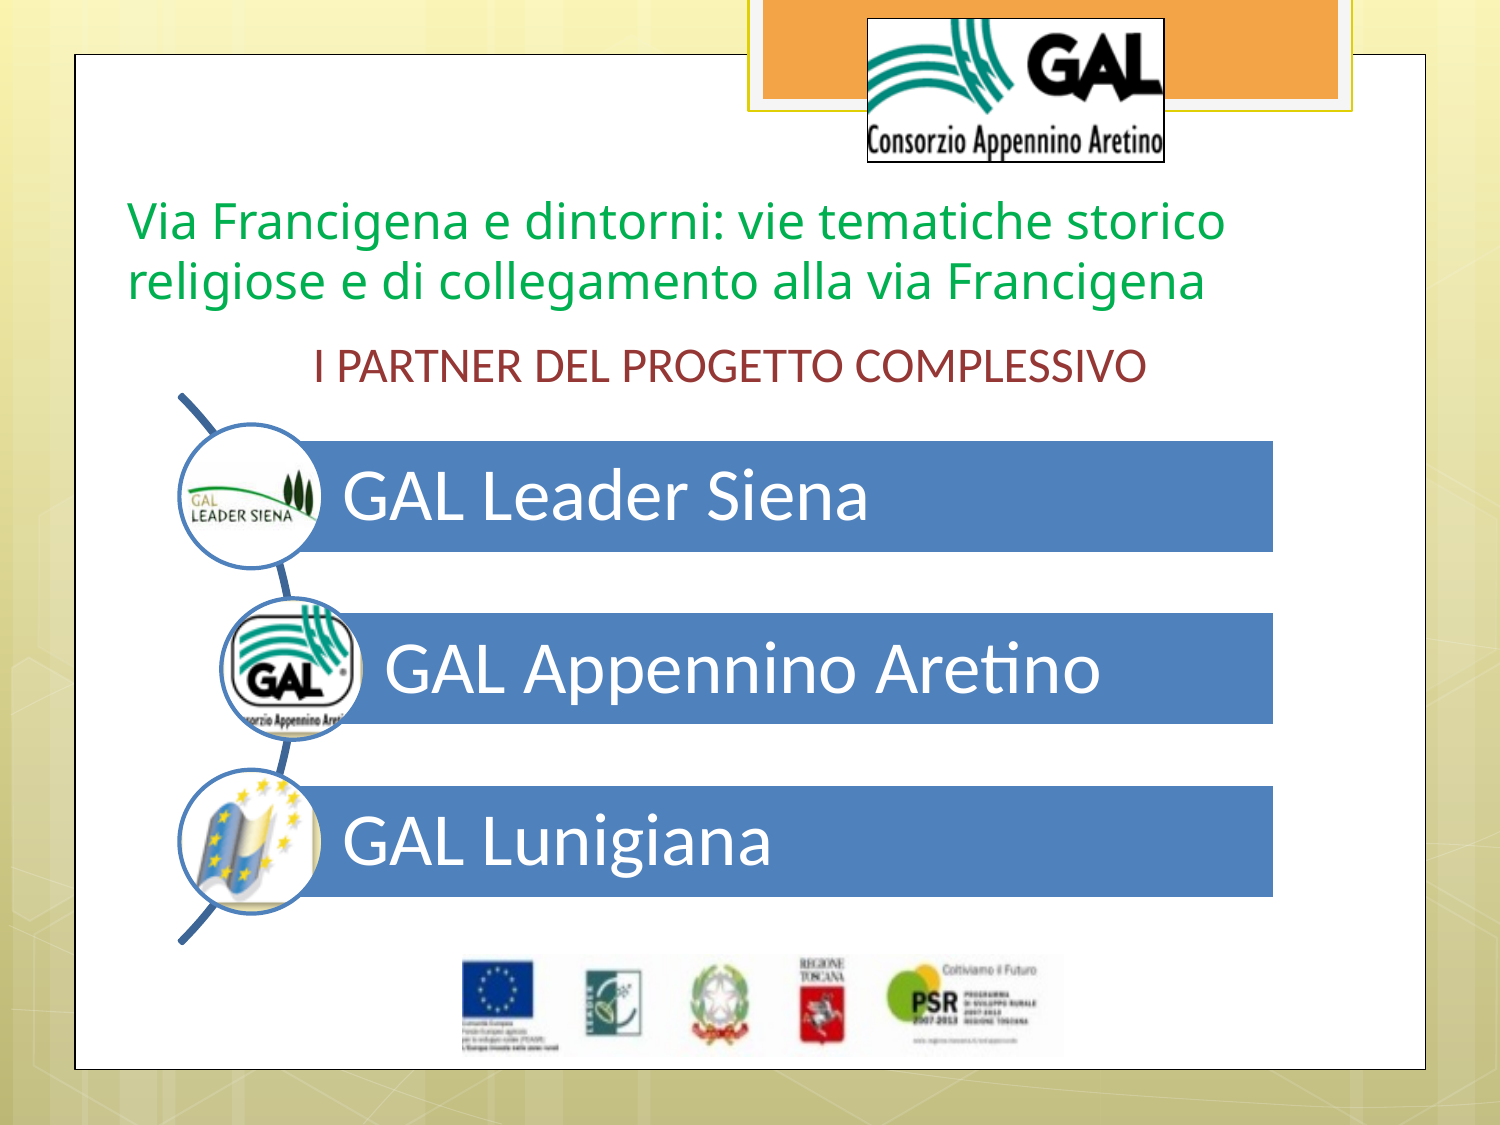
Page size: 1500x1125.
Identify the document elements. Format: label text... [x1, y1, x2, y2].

text_box [221, 598, 366, 740]
text_box I PARTNER DEL PROGETTO COMPLESSIVO [254, 325, 1207, 402]
text_box GAL Lunigiana [295, 784, 1276, 900]
title Via Francigena e dintorni: vie tematiche storico religiose e di collegamento alla via Francigena [112, 161, 1353, 317]
text_box [179, 769, 324, 914]
text_box GAL Leader Siena [295, 438, 1276, 554]
text_box [179, 424, 324, 569]
picture [868, 19, 1164, 162]
picture [462, 954, 1064, 1057]
text_box GAL Appennino Aretino [336, 611, 1276, 727]
